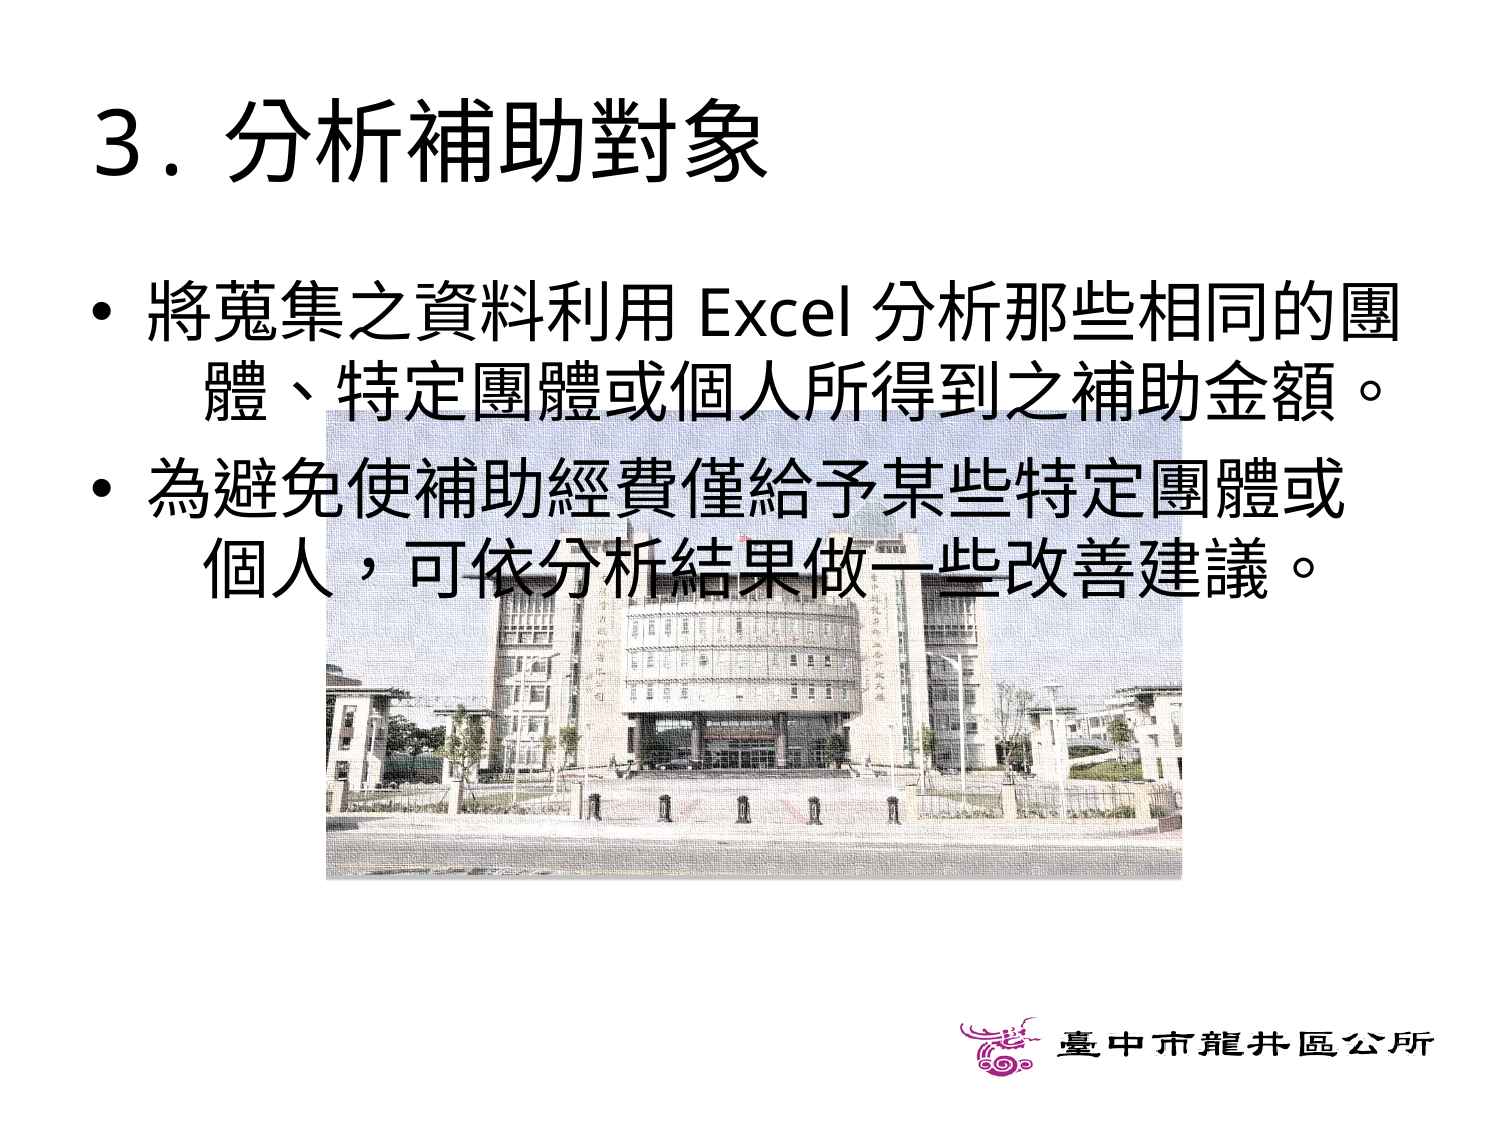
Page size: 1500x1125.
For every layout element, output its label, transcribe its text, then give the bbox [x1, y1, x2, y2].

title 3.分析補助對象 [75, 45, 1426, 233]
list 將蒐集之資料利用Excel分析那些相同的團體、特定團體或個人所得到之補助金額。 為避免使補助經費僅給予某些特定團體或個人，可依分析結果做一些改善建議。 [75, 262, 1426, 1005]
